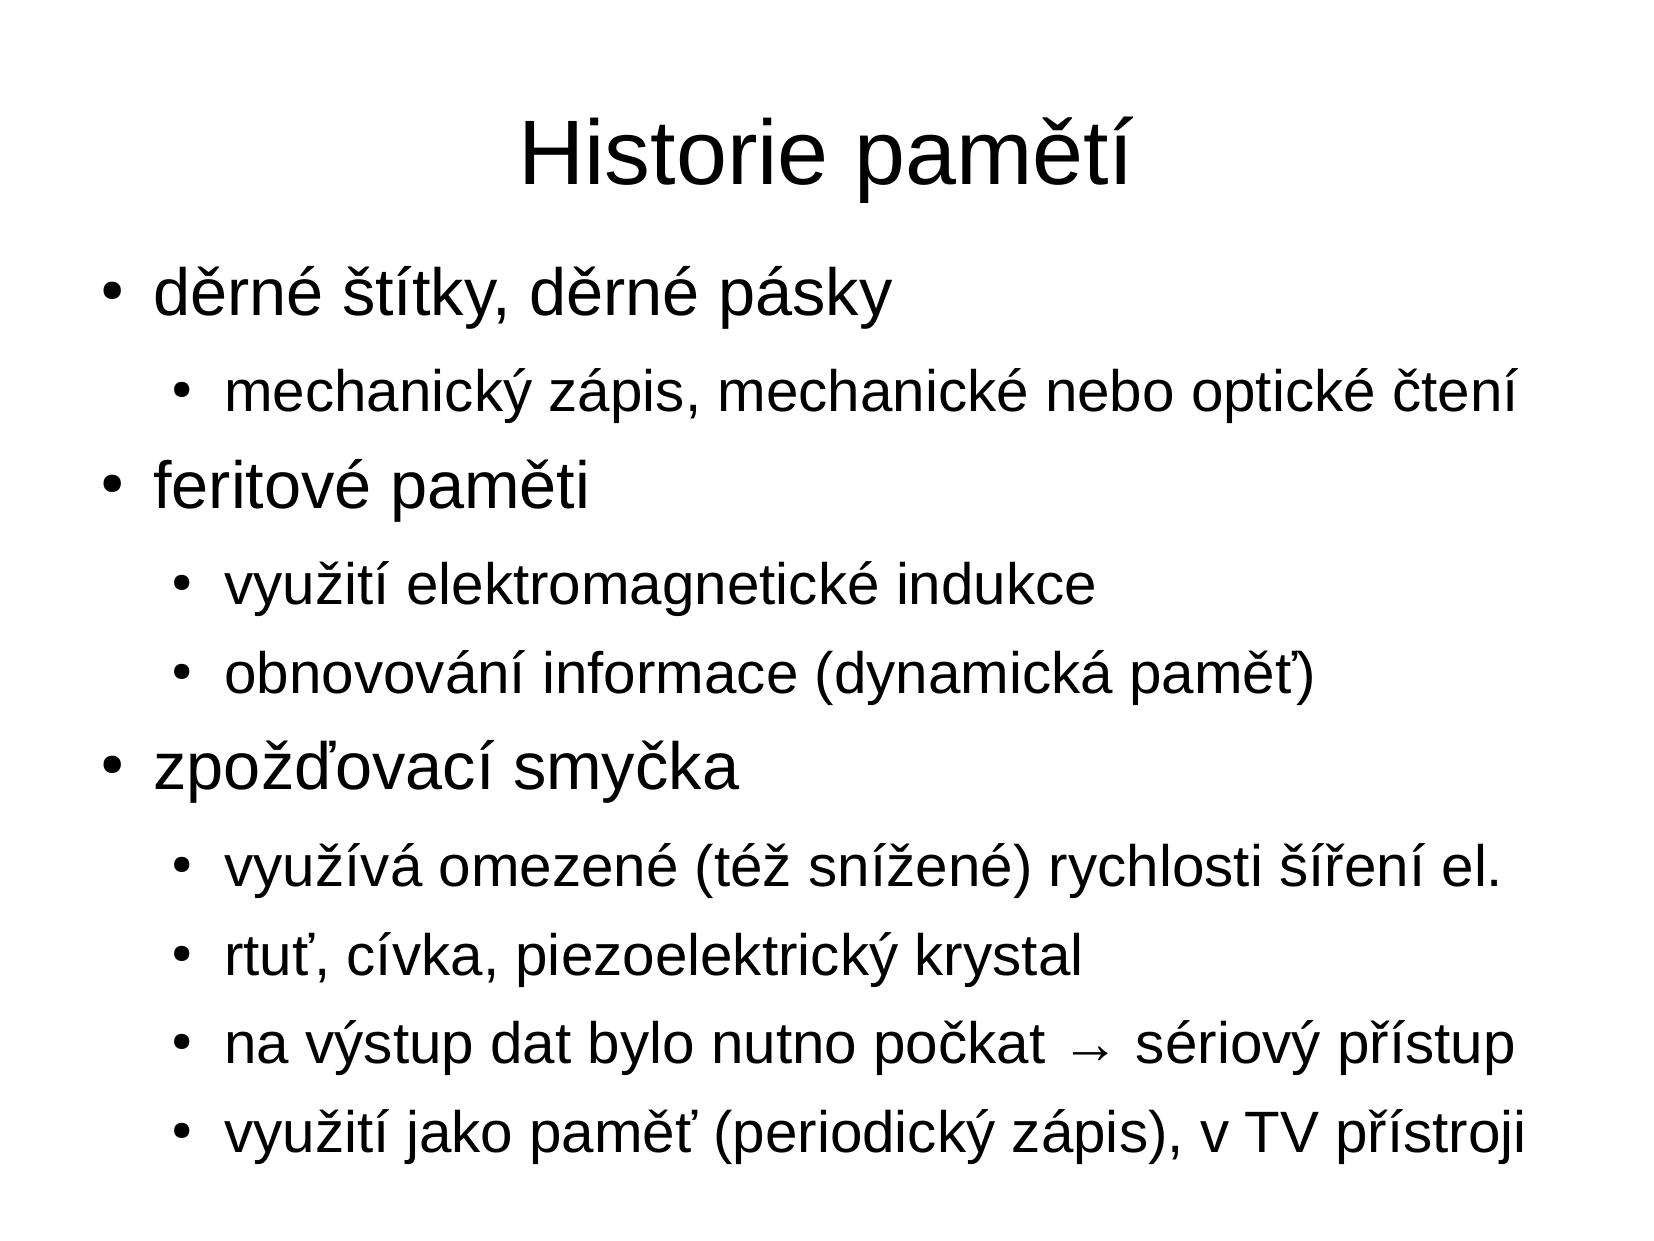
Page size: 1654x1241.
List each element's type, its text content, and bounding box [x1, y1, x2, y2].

title Historie pamětí [82, 56, 1571, 250]
list děrné štítky, děrné pásky mechanický zápis, mechanické nebo optické čtení feritové paměti využití elektromagnetické indukce obnovování informace (dynamická paměť) zpožďovací smyčka využívá omezené (též snížené) rychlosti šíření el. rtuť, cívka, piezoelektrický krystal na výstup dat bylo nutno počkat → sériový přístup využití jako paměť (periodický zápis), v TV přístroji [82, 254, 1571, 1165]
